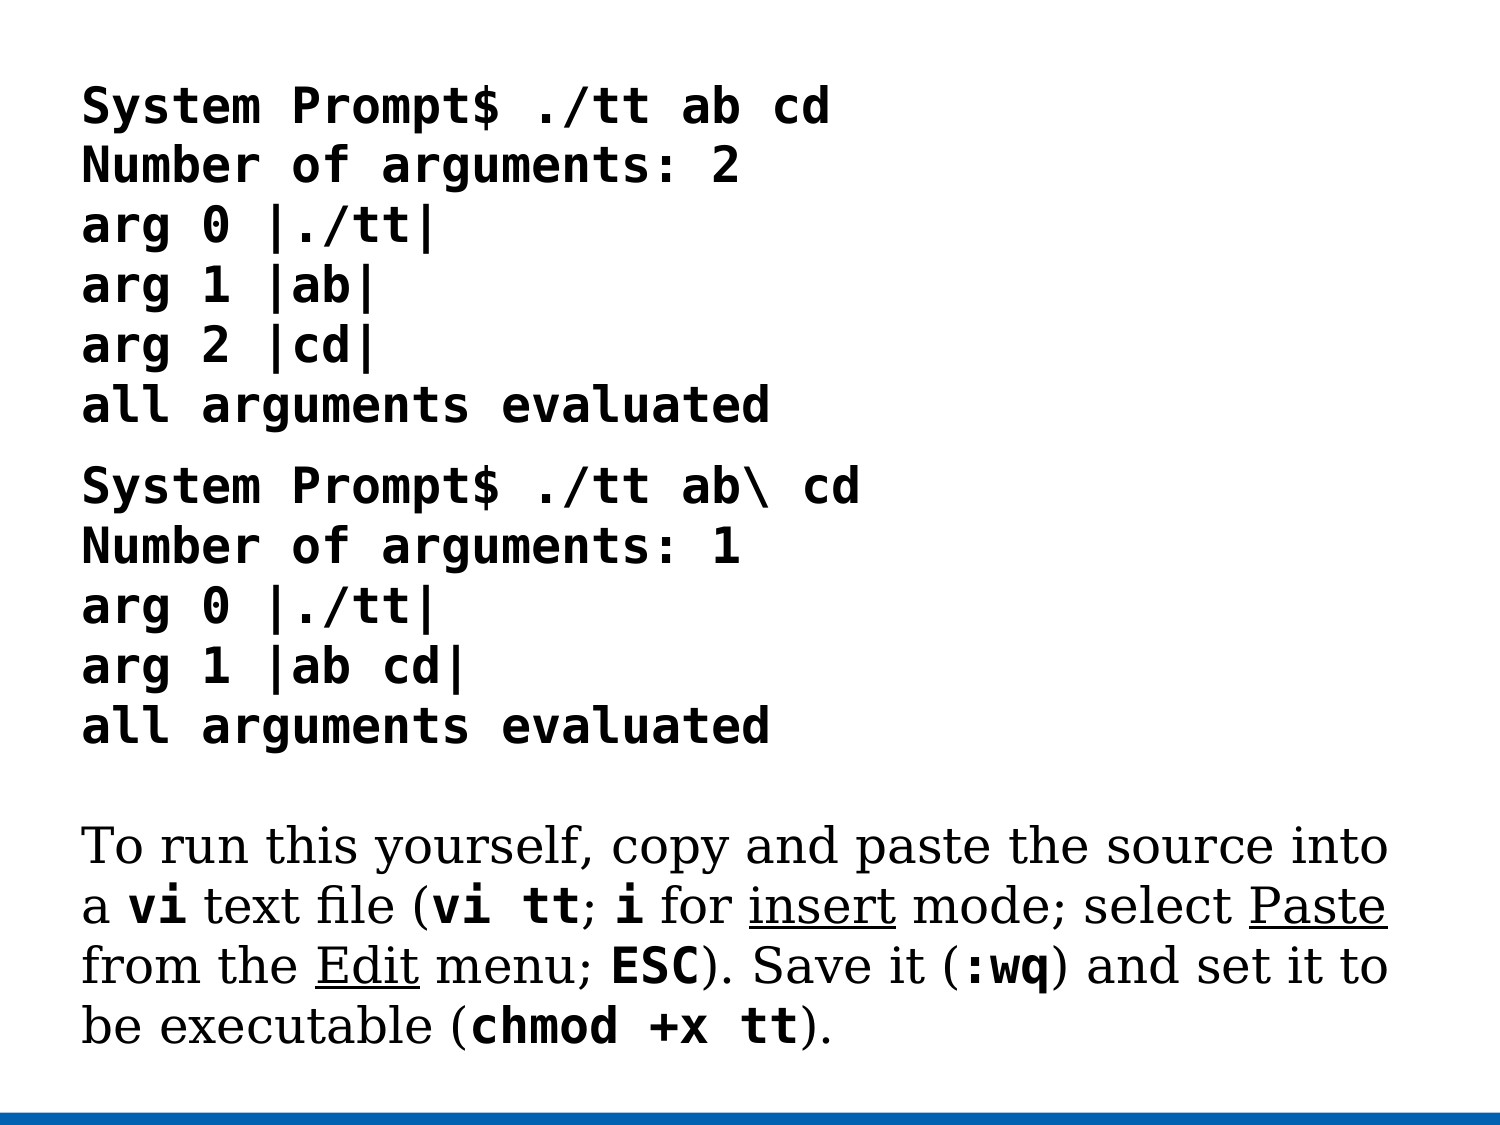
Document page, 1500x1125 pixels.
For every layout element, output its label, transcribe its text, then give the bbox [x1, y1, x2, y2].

text_box System Prompt$ ./tt ab cd Number of arguments: 2 arg 0 |./tt| arg 1 |ab| arg 2 |cd| all arguments evaluated System Prompt$ ./tt ab\ cd Number of arguments: 1 arg 0 |./tt| arg 1 |ab cd| all arguments evaluated To run this yourself, copy and paste the source into a vi text file (vi tt; i for insert mode; select Paste from the Edit menu; ESC). Save it (:wq) and set it to be executable (chmod +x tt). [66, 77, 1425, 1061]
